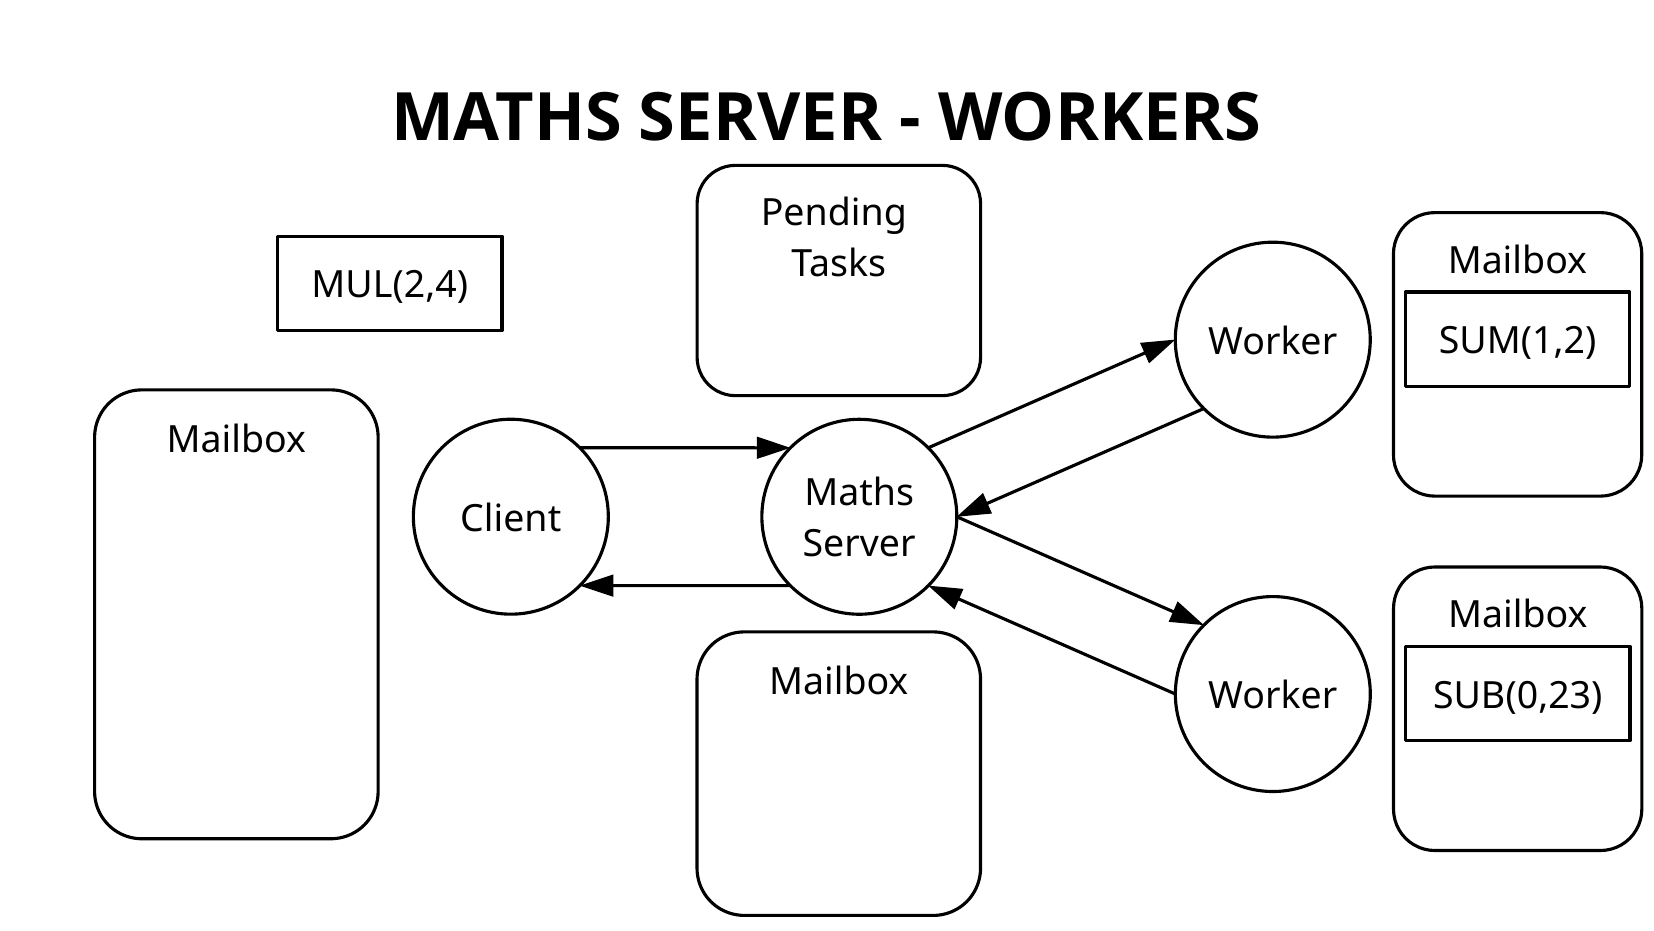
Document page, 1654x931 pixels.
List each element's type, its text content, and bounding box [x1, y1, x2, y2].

text_box MUL(2,4) [277, 236, 502, 331]
text_box Mailbox [697, 631, 981, 916]
text_box Worker [1175, 596, 1371, 792]
text_box Mailbox [94, 389, 379, 839]
text_box SUM(1,2) [1405, 291, 1630, 387]
text_box SUB(0,23) [1405, 646, 1630, 741]
title MATHS SERVER - WORKERS [82, 36, 1571, 193]
text_box Maths Server [761, 419, 957, 615]
text_box Mailbox [1393, 212, 1642, 497]
text_box Client [413, 419, 609, 615]
text_box Mailbox [1393, 566, 1642, 851]
text_box Pending Tasks [697, 165, 981, 396]
text_box Worker [1175, 242, 1371, 438]
